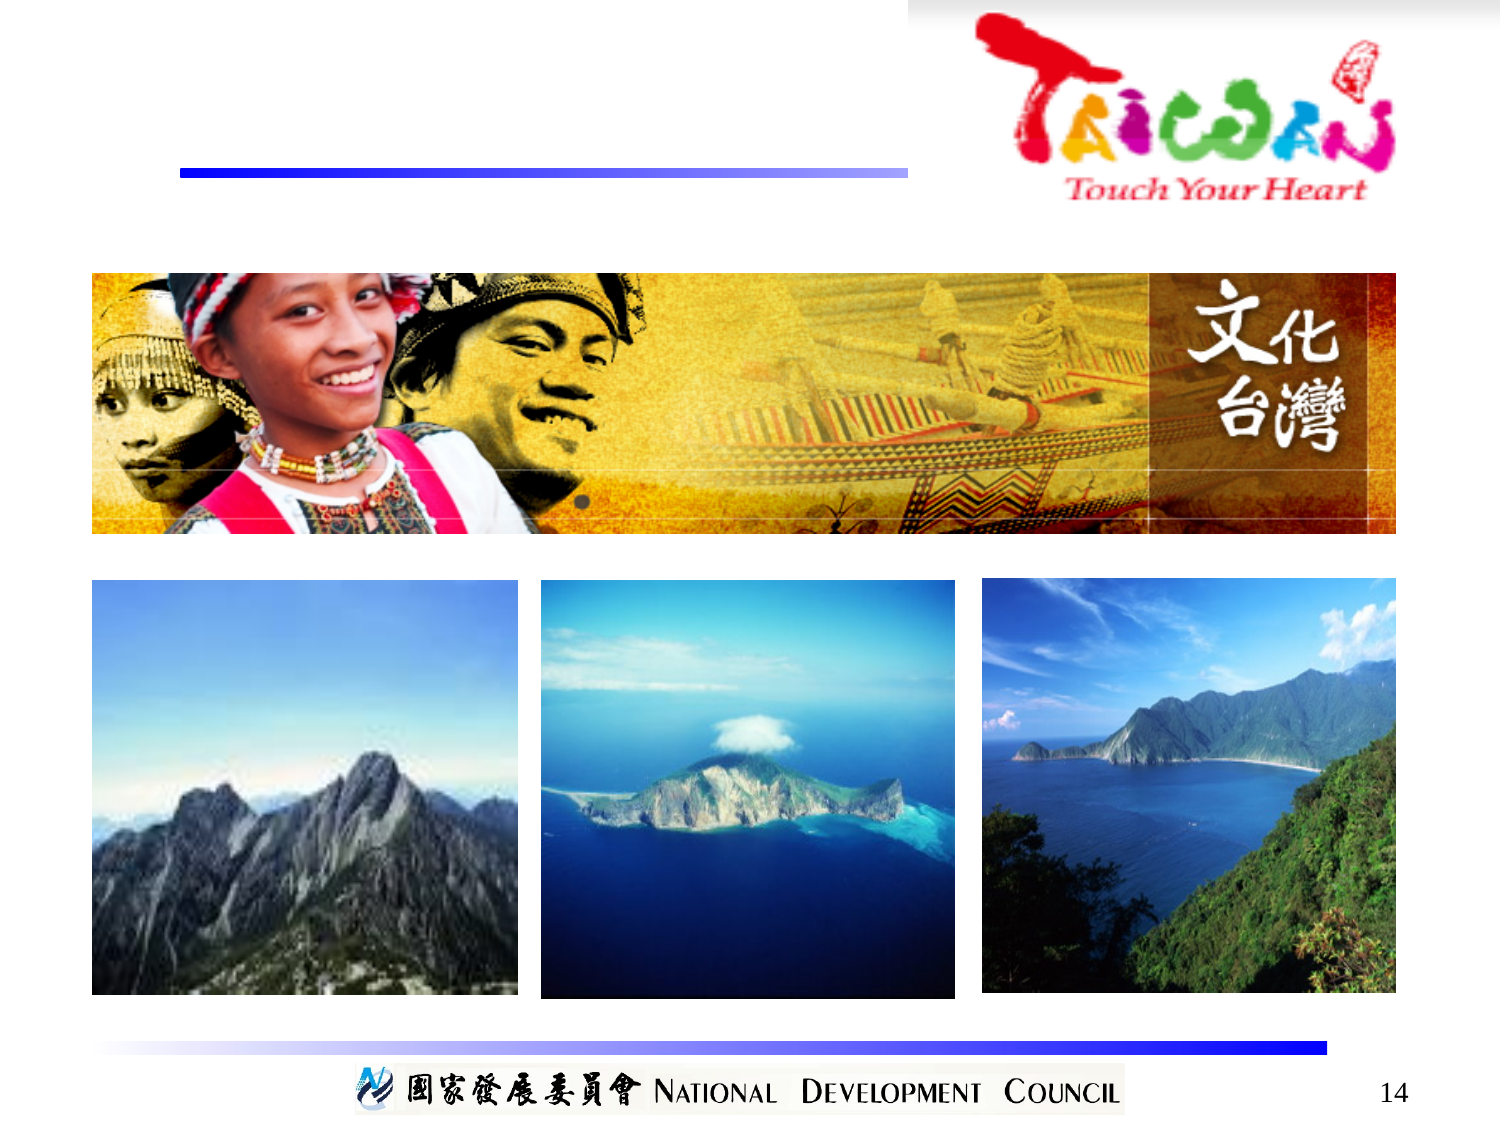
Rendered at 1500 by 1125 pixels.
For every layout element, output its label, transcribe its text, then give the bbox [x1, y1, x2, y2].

picture [541, 580, 955, 999]
picture [92, 580, 518, 995]
picture [982, 578, 1396, 993]
picture [92, 273, 1396, 534]
text_box 14 [1364, 1070, 1490, 1106]
picture [908, 0, 1500, 225]
